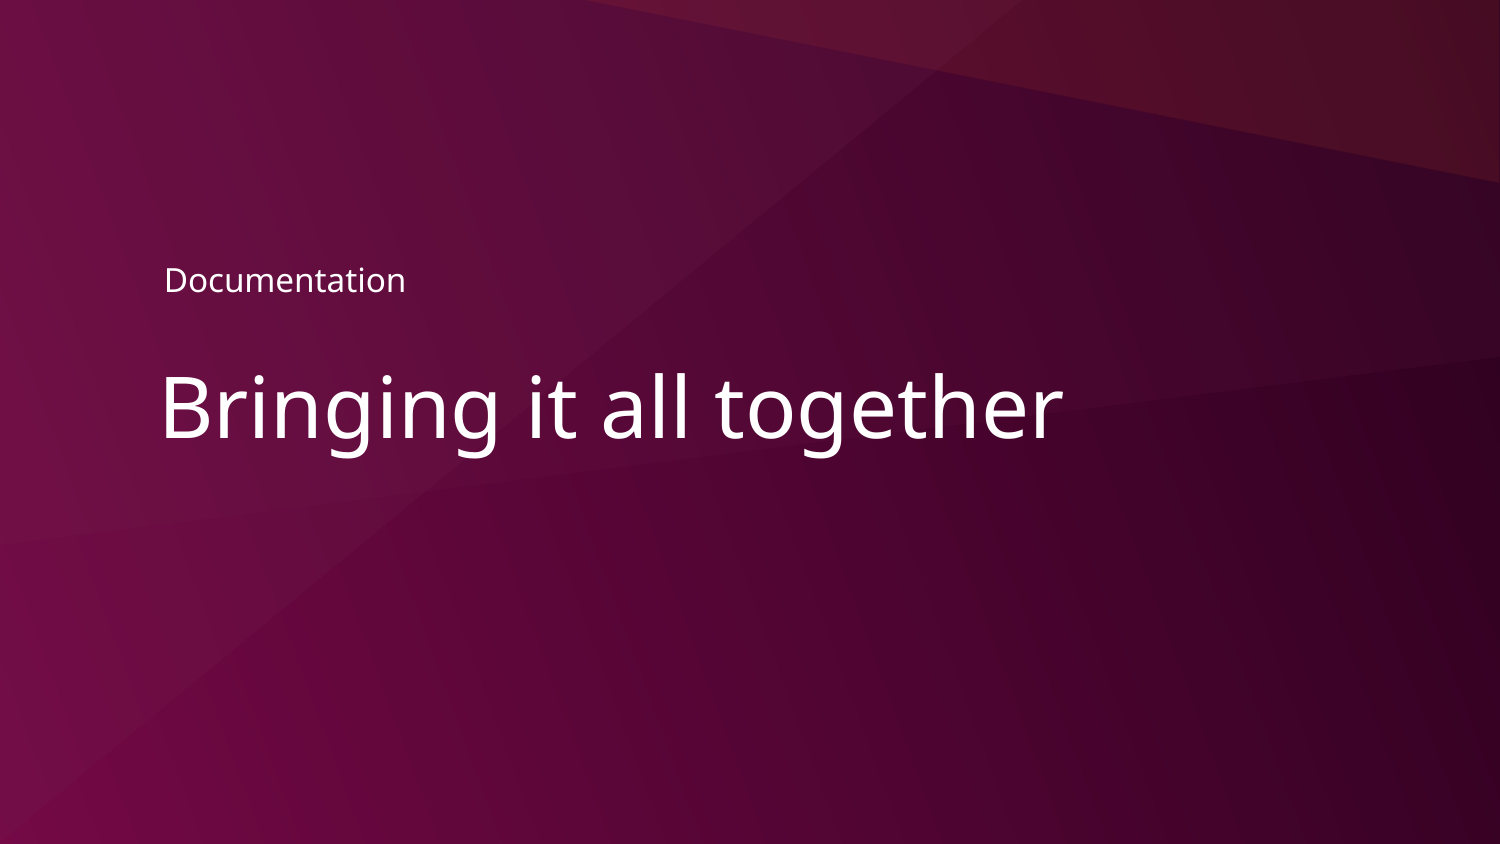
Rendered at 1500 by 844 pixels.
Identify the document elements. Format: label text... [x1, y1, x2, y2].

title Bringing it all together [158, 352, 1378, 607]
subtitle Documentation [163, 259, 940, 324]
